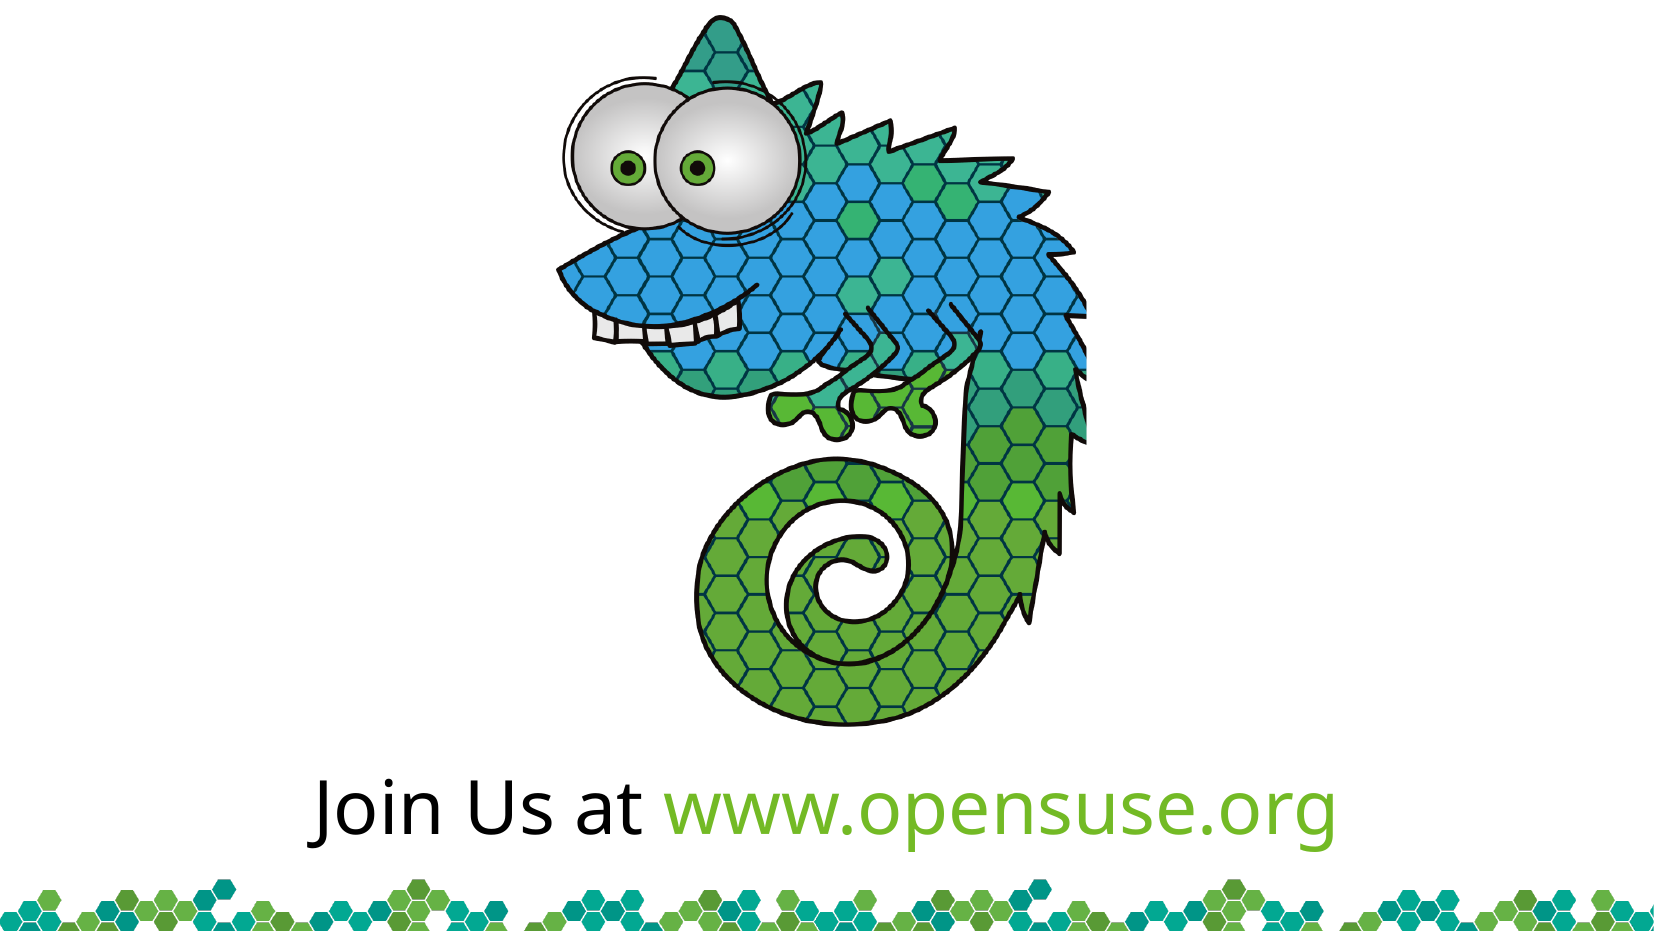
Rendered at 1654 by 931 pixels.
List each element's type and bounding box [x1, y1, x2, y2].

picture [556, 15, 1097, 727]
picture [0, 871, 1654, 931]
